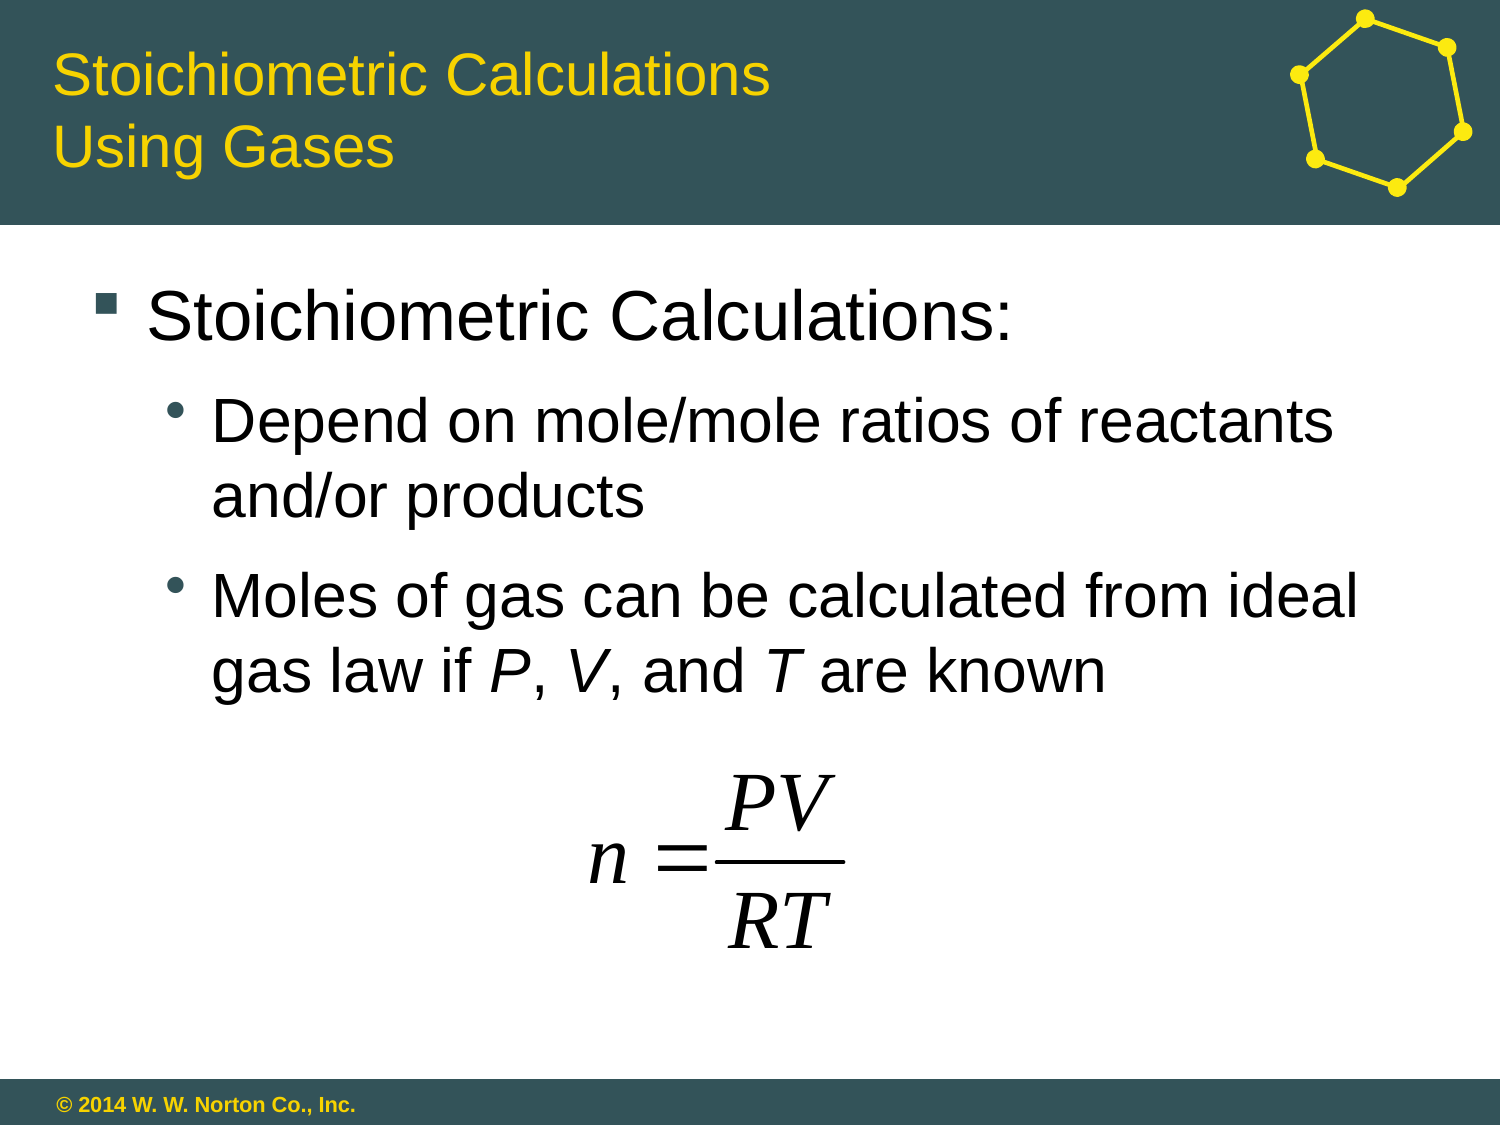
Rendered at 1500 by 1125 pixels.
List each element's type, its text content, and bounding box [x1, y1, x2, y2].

title Stoichiometric Calculations Using Gases [37, 19, 1213, 195]
list Stoichiometric Calculations: Depend on mole/mole ratios of reactants and/or products Moles of gas can be calculated from ideal gas law if P, V, and T are known [75, 262, 1425, 725]
chart [575, 750, 863, 968]
